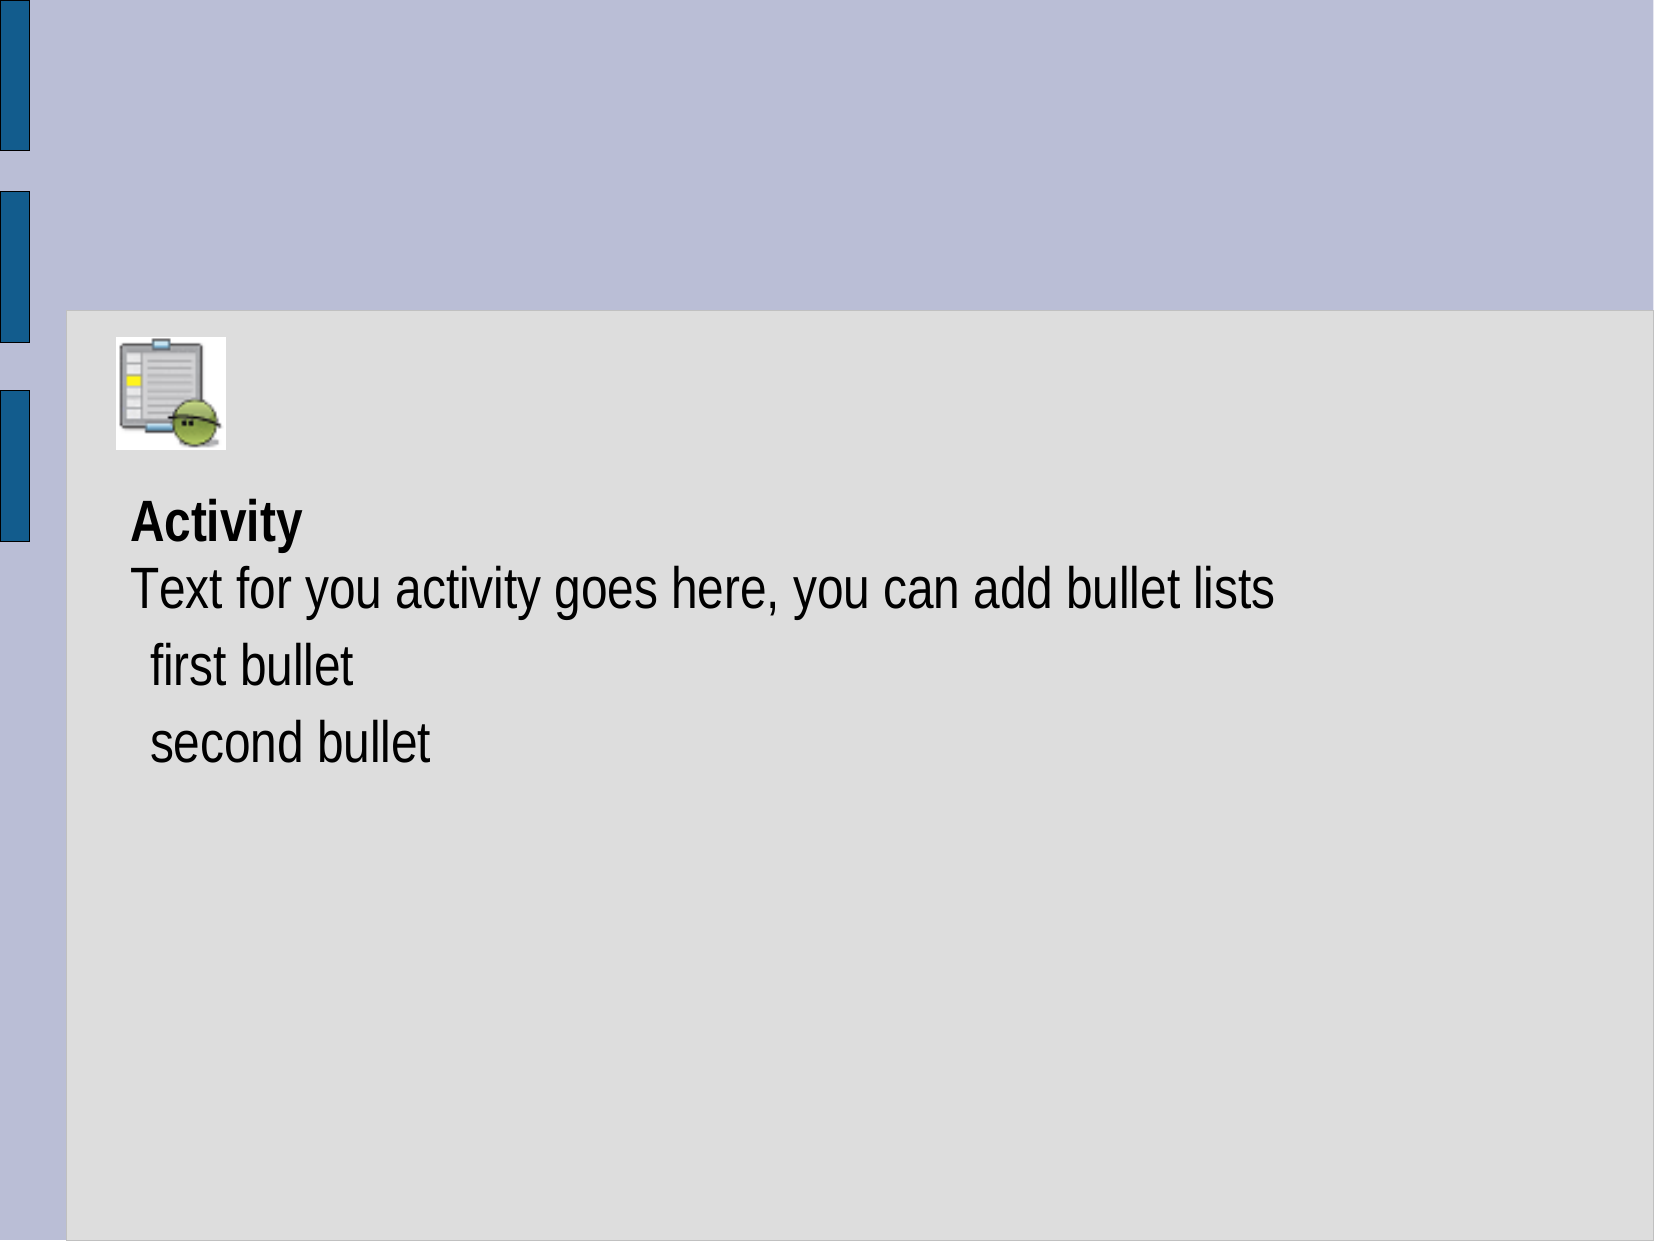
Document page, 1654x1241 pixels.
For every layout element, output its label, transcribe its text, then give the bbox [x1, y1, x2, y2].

list Activity Text for you activity goes here, you can add bullet lists first bullet second bullet [112, 337, 1463, 939]
picture [116, 337, 226, 451]
